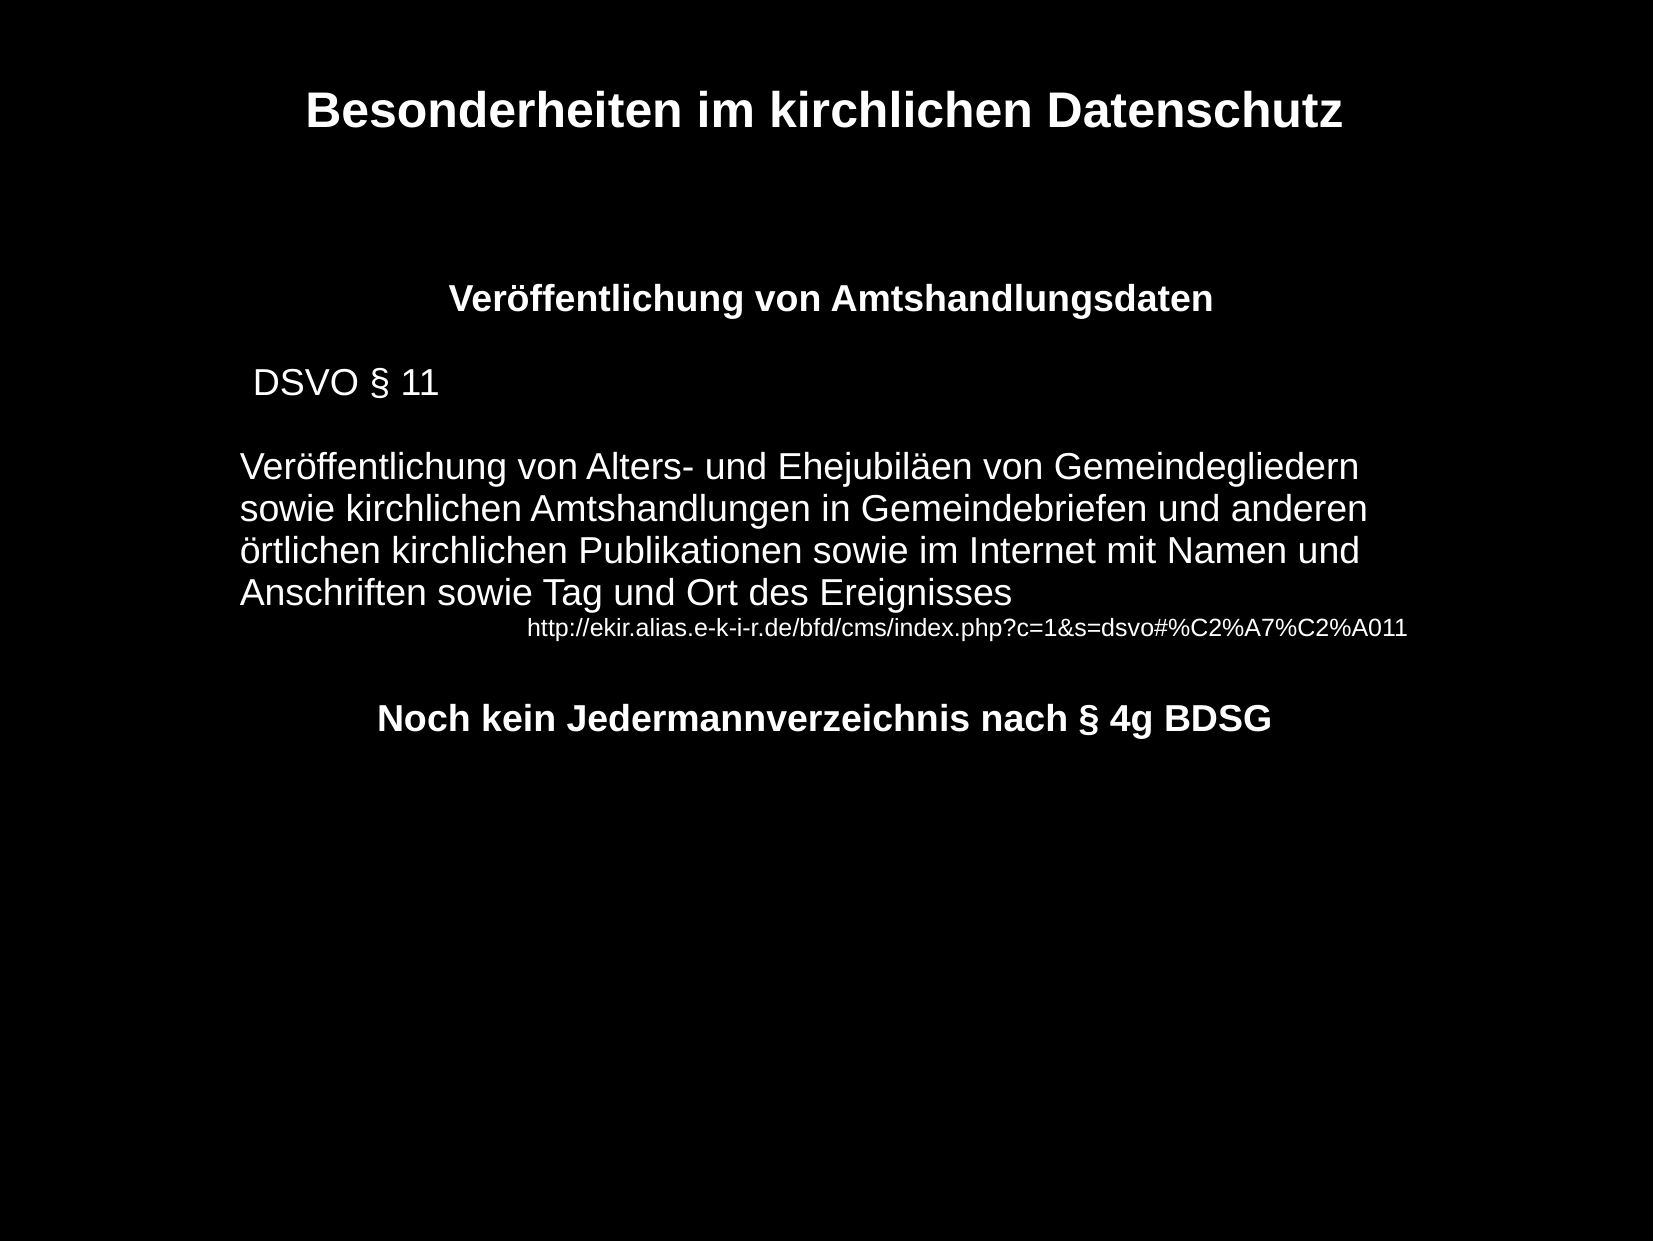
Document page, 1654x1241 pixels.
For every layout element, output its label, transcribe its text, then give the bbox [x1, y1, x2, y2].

text_box Besonderheiten im kirchlichen Datenschutz Veröffentlichung von Amtshandlungsdaten DSVO § 11 Veröffentlichung von Alters- und Ehejubiläen von Gemeindegliedern sowie kirchlichen Amtshandlungen in Gemeindebriefen und anderen örtlichen kirchlichen Publikationen sowie im Internet mit Namen und Anschriften sowie Tag und Ort des Ereignisses http://ekir.alias.e-k-i-r.de/bfd/cms/index.php?c=1&s=dsvo#%C2%A7%C2%A011 Noch kein Jedermannverzeichnis nach § 4g BDSG [225, 75, 1426, 832]
